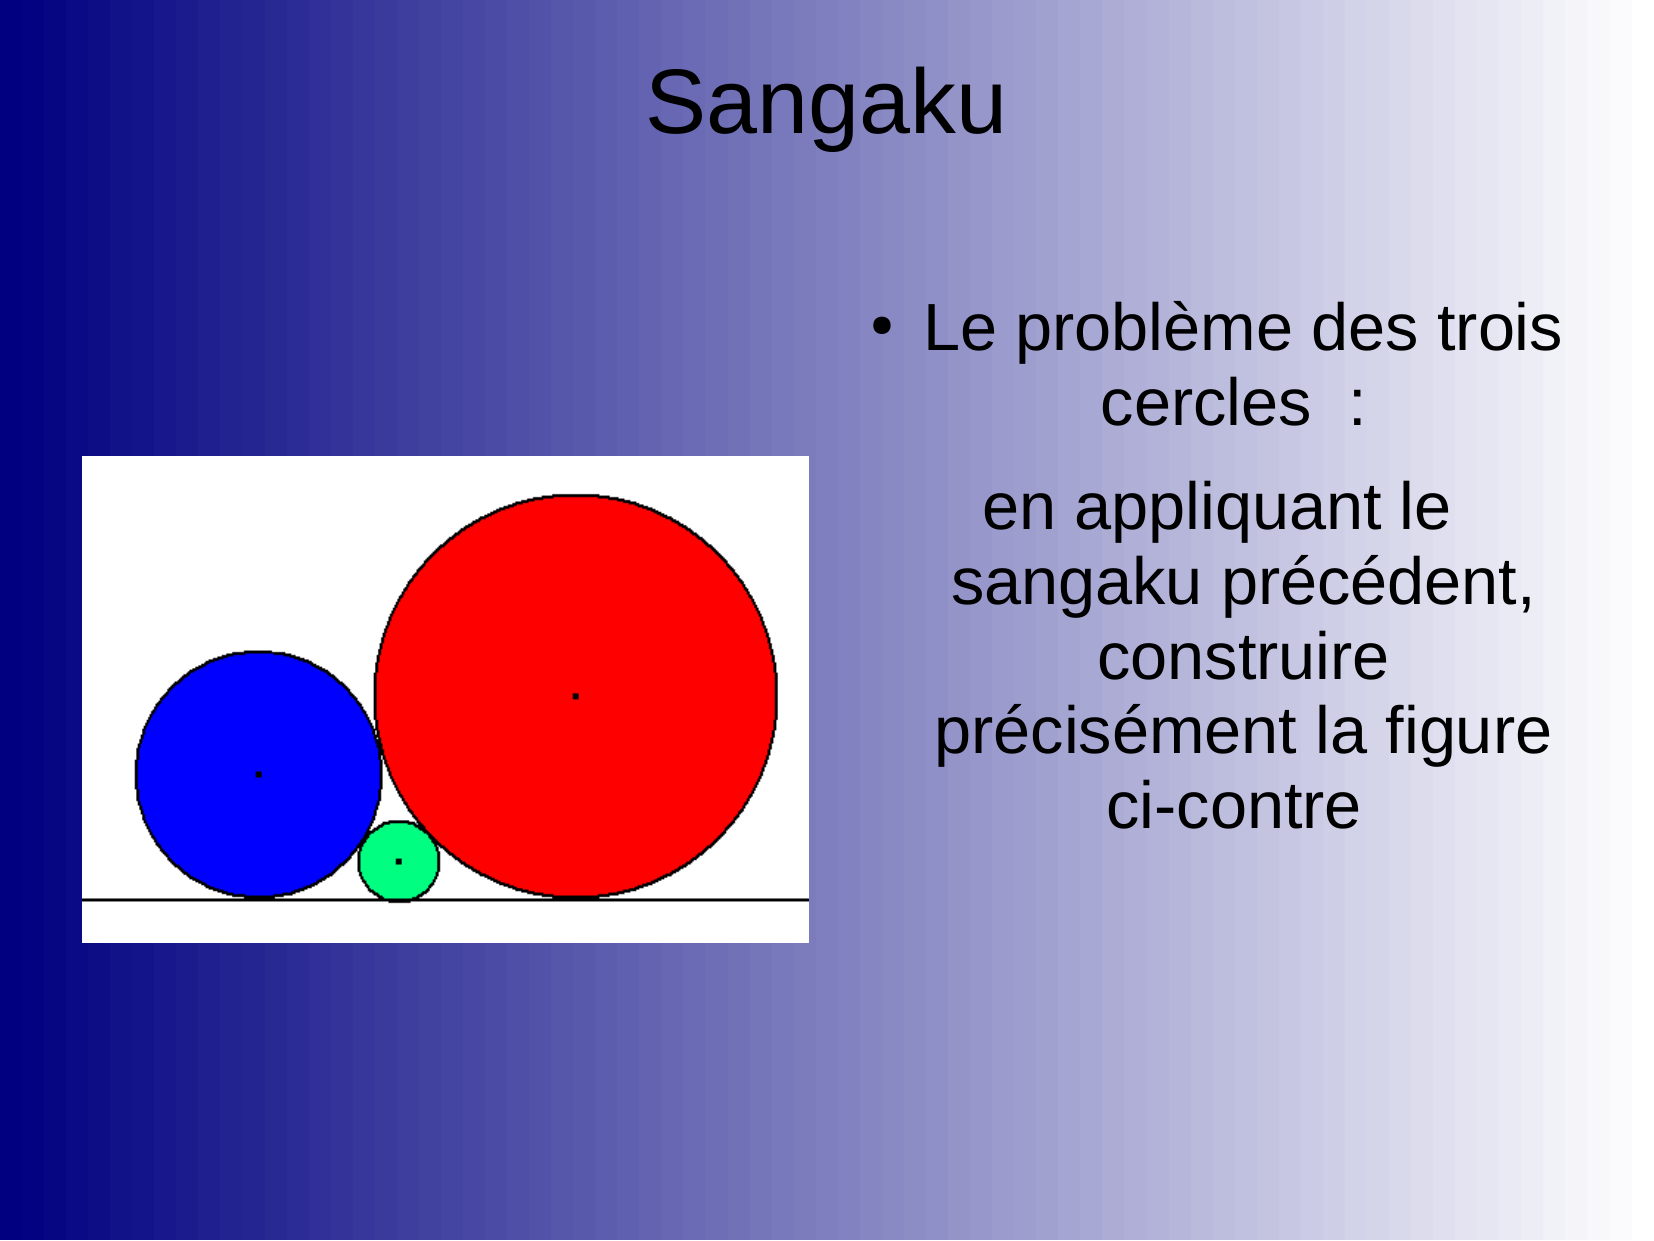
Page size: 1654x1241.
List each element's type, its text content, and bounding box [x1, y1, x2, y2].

picture [82, 456, 809, 943]
title Sangaku [82, 47, 1571, 259]
list Le problème des trois cercles : en appliquant le sangaku précédent, construire précisément la figure ci-contre [845, 290, 1572, 1094]
